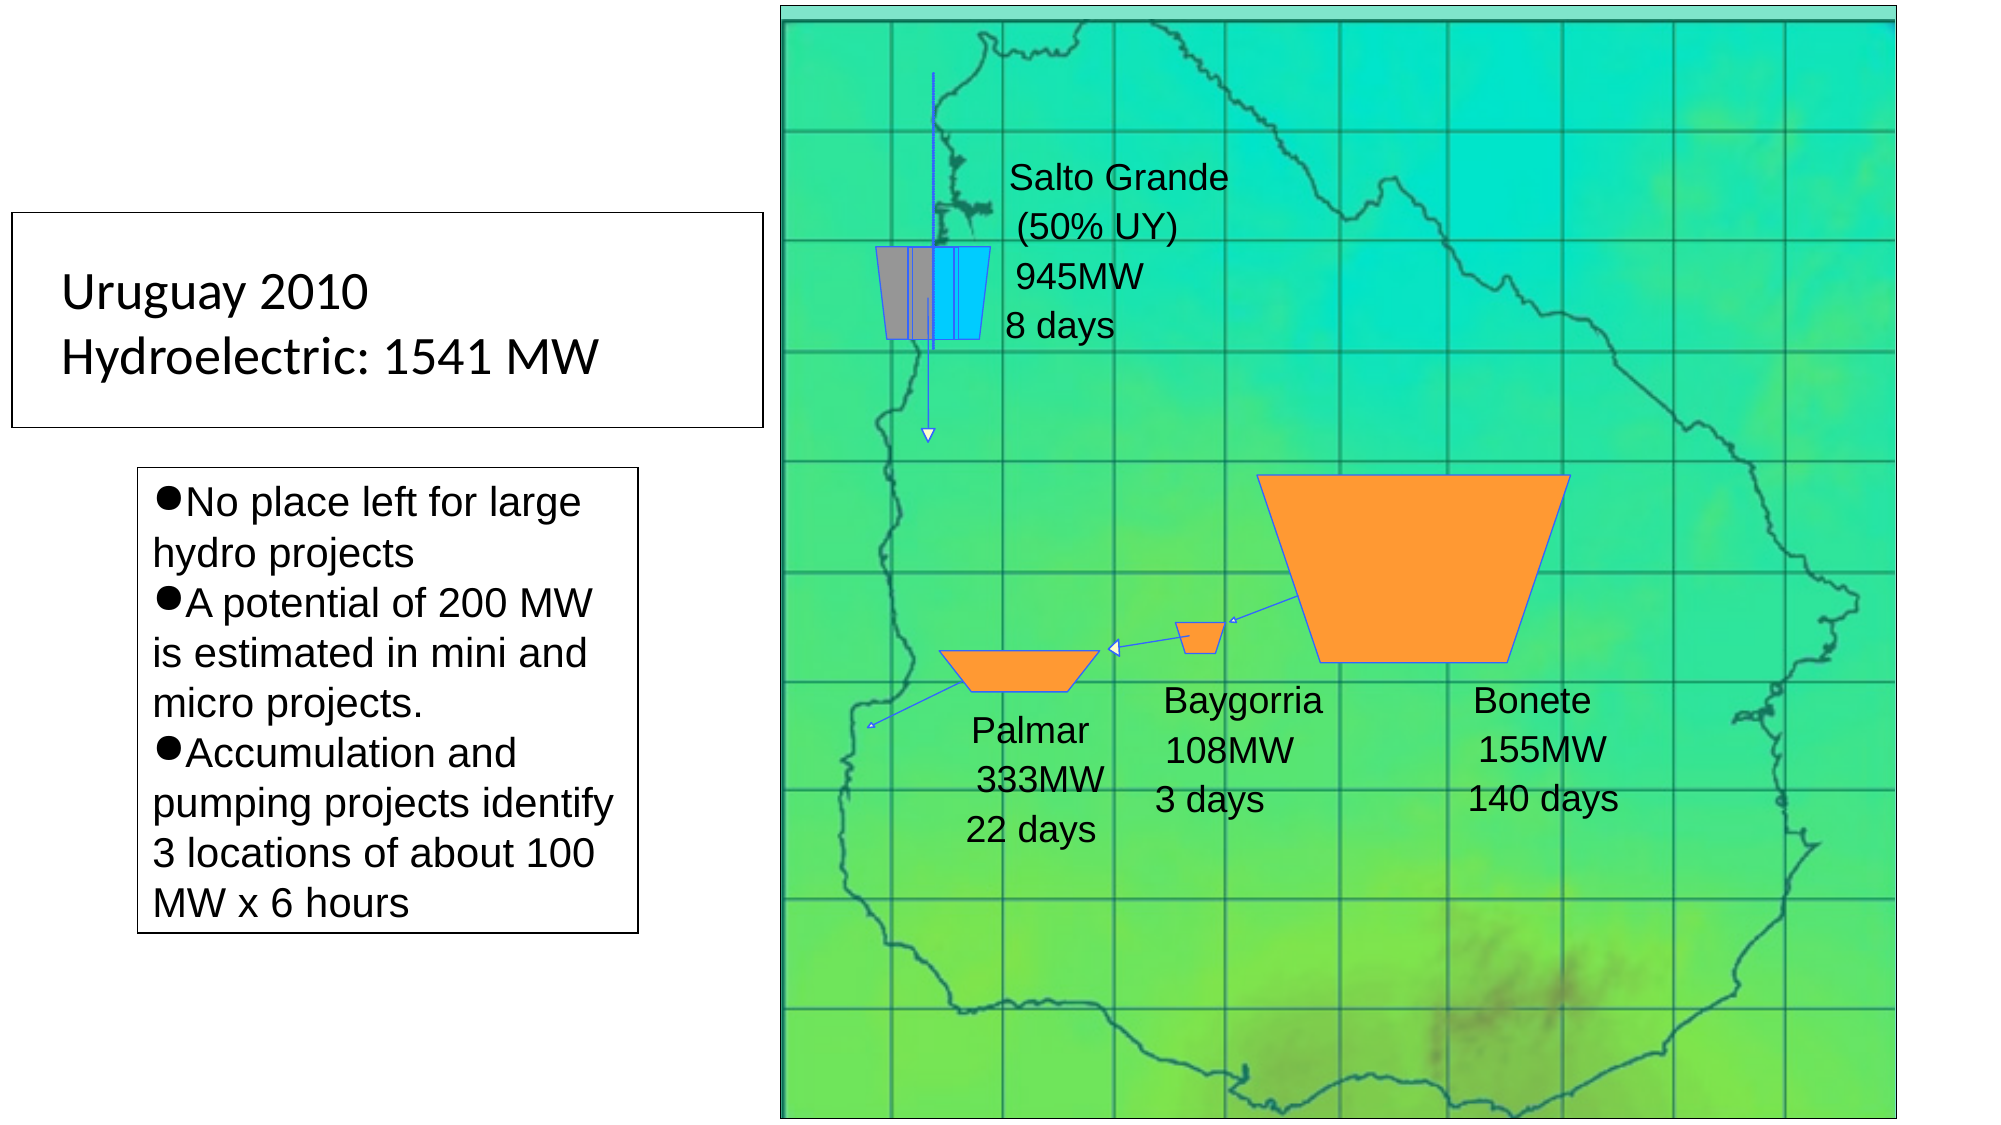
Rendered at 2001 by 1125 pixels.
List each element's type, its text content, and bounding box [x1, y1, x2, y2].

text_box (50% UY) [1016, 202, 1179, 248]
text_box No place left for large hydro projects A potential of 200 MW is estimated in mini and micro projects. Accumulation and pumping projects identify 3 locations of about 100 MW x 6 hours [137, 467, 639, 934]
text_box Bonete [1473, 676, 1592, 722]
text_box 3 days [1154, 774, 1266, 820]
title Uruguay 2010 Hydroelectric: 1541 MW [11, 212, 763, 428]
text_box 155MW [1478, 725, 1608, 771]
text_box Palmar [971, 706, 1090, 752]
text_box 945MW [1015, 251, 1145, 297]
text_box 333MW [976, 755, 1106, 801]
text_box Salto Grande [1008, 153, 1230, 199]
text_box Baygorria [1163, 676, 1324, 722]
text_box [780, 5, 1897, 1119]
text_box 108MW [1165, 725, 1295, 771]
text_box 22 days [965, 804, 1097, 850]
text_box 140 days [1467, 774, 1620, 820]
text_box 8 days [1005, 301, 1116, 347]
